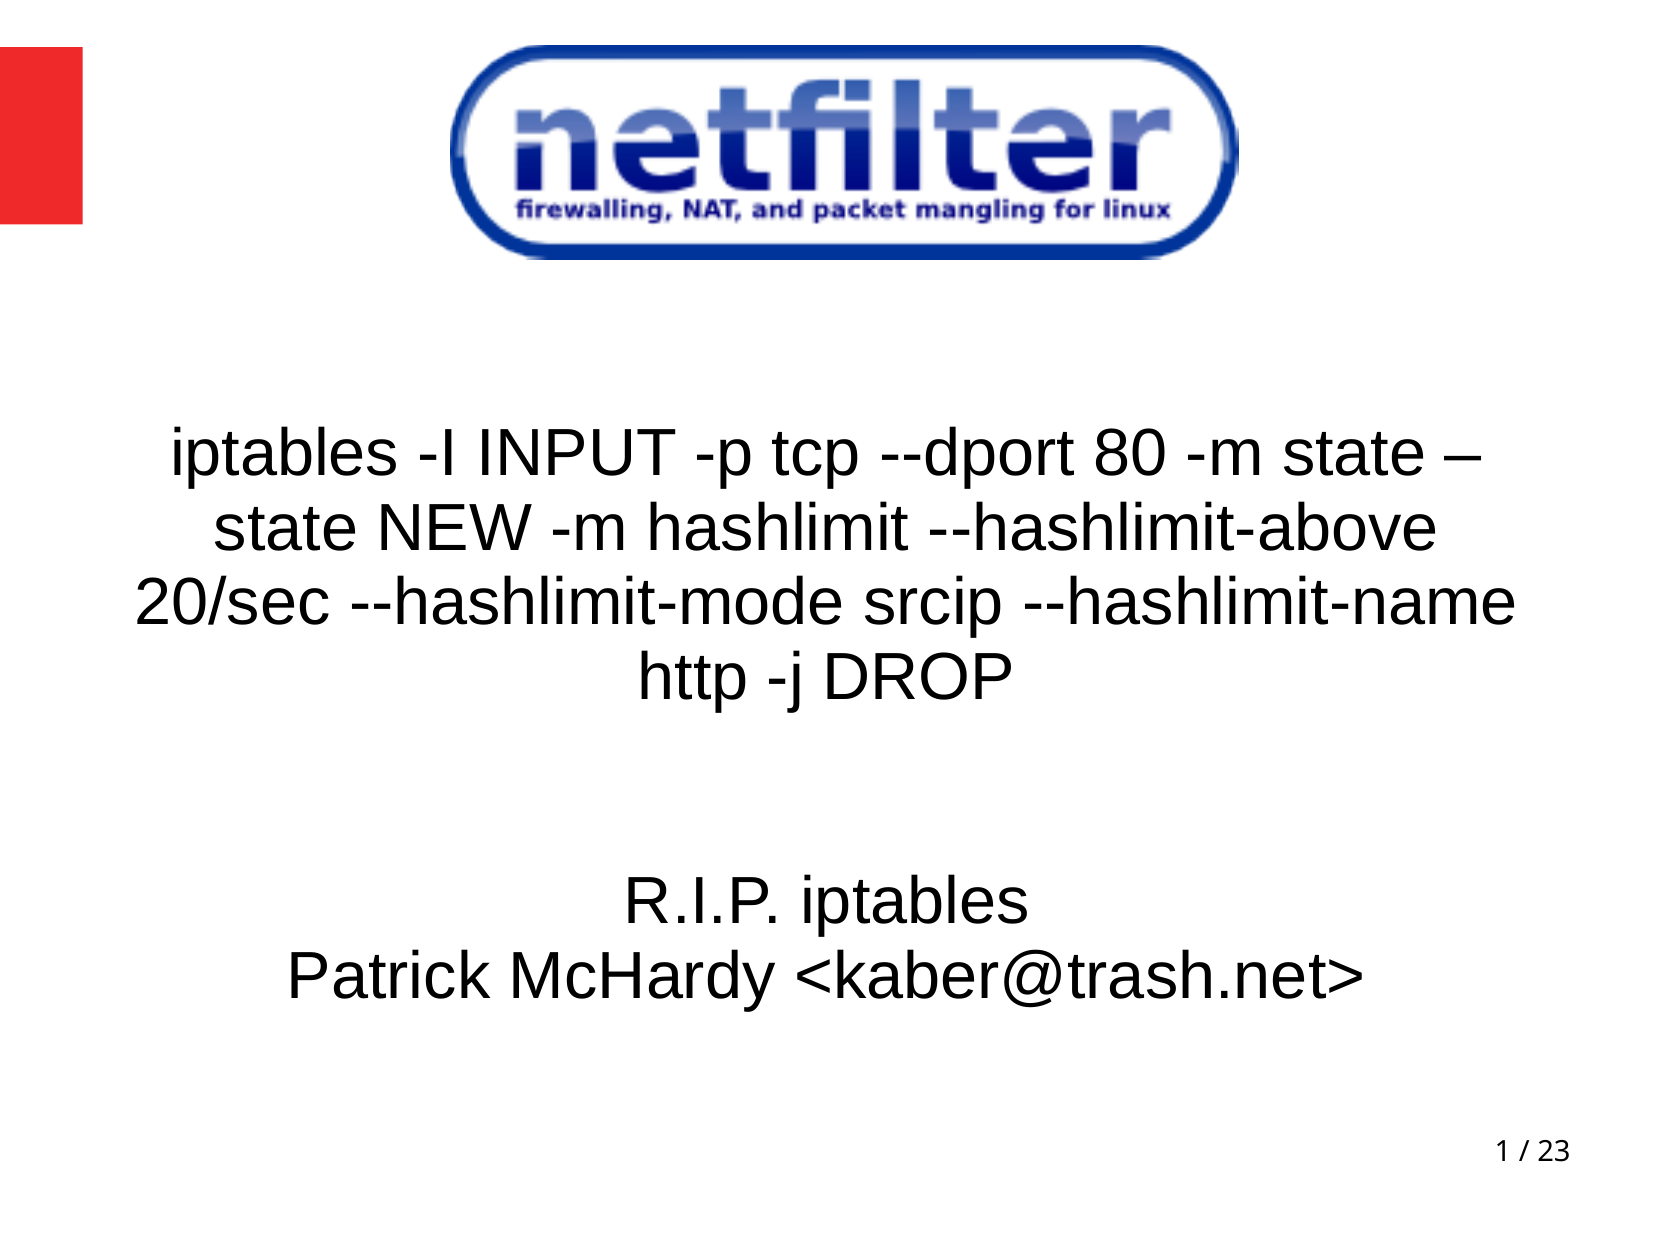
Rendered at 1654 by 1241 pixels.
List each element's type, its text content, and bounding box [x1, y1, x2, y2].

picture [450, 45, 1239, 260]
subtitle iptables -I INPUT -p tcp --dport 80 -m state –state NEW -m hashlimit --hashlimit-above 20/sec --hashlimit-mode srcip --hashlimit-name http -j DROP R.I.P. iptables Patrick McHardy <kaber@trash.net> [118, 354, 1536, 1074]
